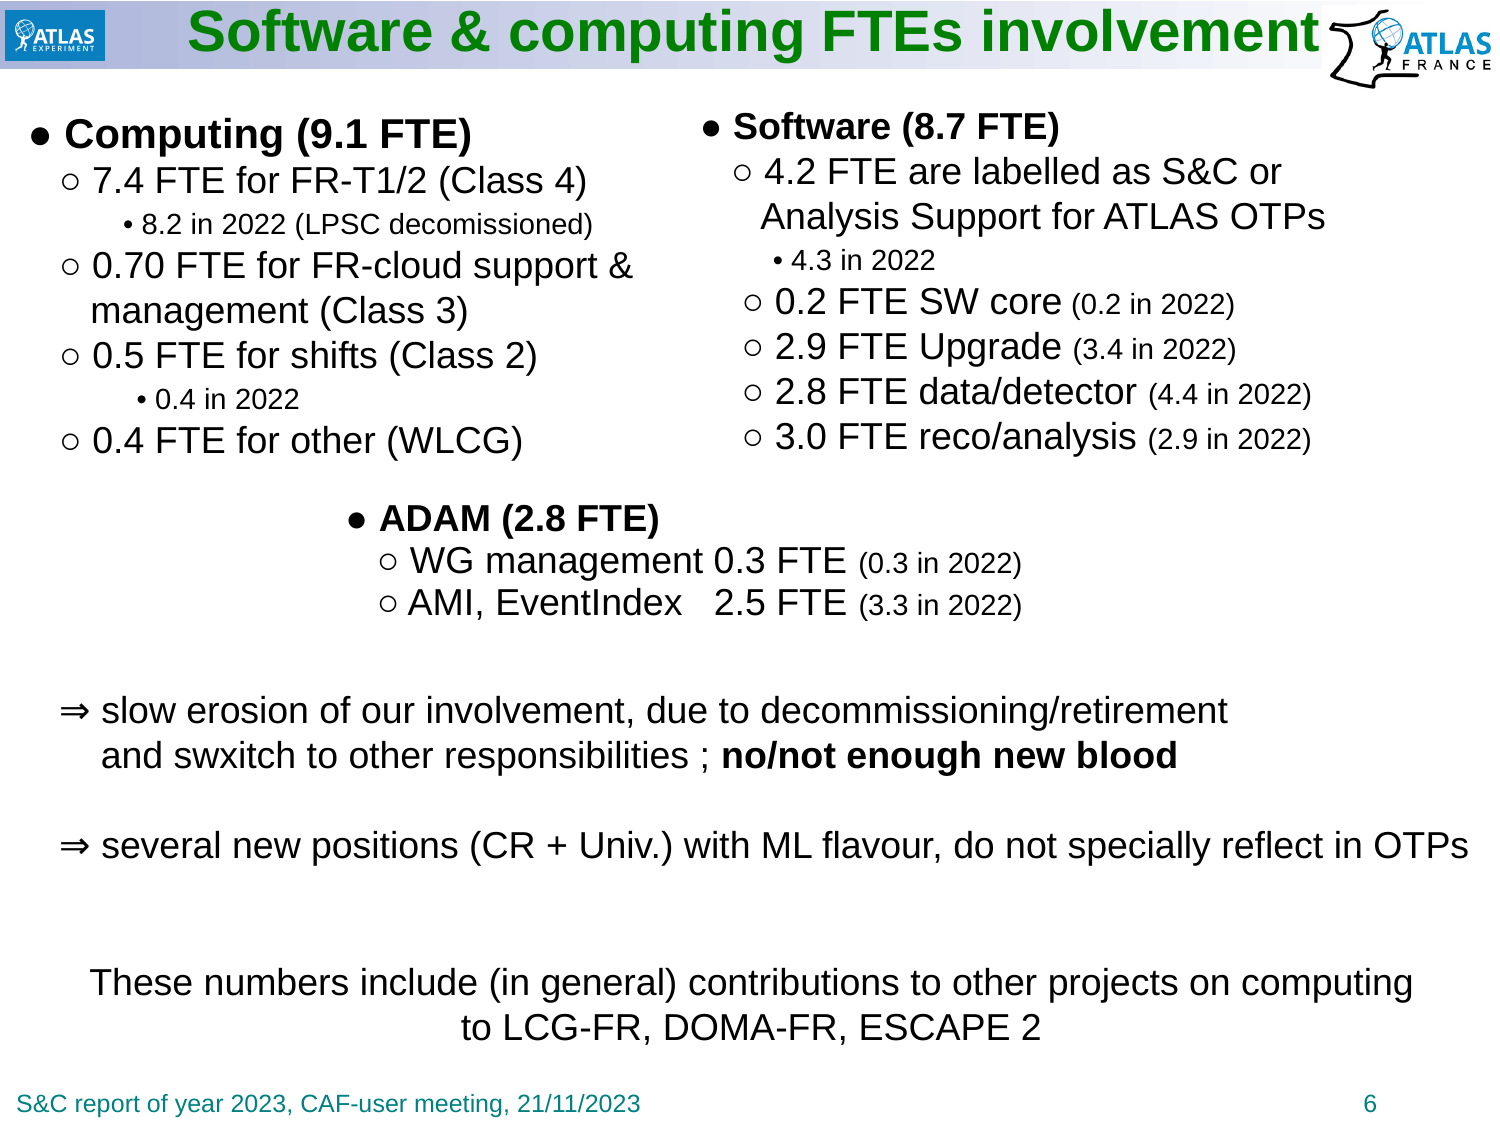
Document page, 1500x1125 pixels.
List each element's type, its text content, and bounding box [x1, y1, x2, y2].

text_box ● Software (8.7 FTE) ○ 4.2 FTE are labelled as S&C or Analysis Support for ATLAS OTPs • 4.3 in 2022 ○ 0.2 FTE SW core (0.2 in 2022) ○ 2.9 FTE Upgrade (3.4 in 2022) ○ 2.8 FTE data/detector (4.4 in 2022) ○ 3.0 FTE reco/analysis (2.9 in 2022) [685, 94, 1500, 608]
text_box ● ADAM (2.8 FTE) ○ WG management 0.3 FTE (0.3 in 2022) ○ AMI, EventIndex 2.5 FTE (3.3 in 2022) [330, 490, 1136, 632]
text_box Software & computing FTEs involvement [7, 0, 1500, 117]
text_box ● Computing (9.1 FTE) ○ 7.4 FTE for FR-T1/2 (Class 4) • 8.2 in 2022 (LPSC decomissioned) ○ 0.70 FTE for FR-cloud support & management (Class 3) ○ 0.5 FTE for shifts (Class 2) • 0.4 in 2022 ○ 0.4 FTE for other (WLCG) ⇒ slow erosion of our involvement, due to decommissioning/retirement and swxitch to other responsibilities ; no/not enough new blood ⇒ several new positions (CR + Univ.) with ML flavour, do not specially reflect in OTPs [12, 99, 685, 344]
text_box These numbers include (in general) contributions to other projects on computing to LCG-FR, DOMA-FR, ESCAPE 2 [72, 950, 1431, 1011]
